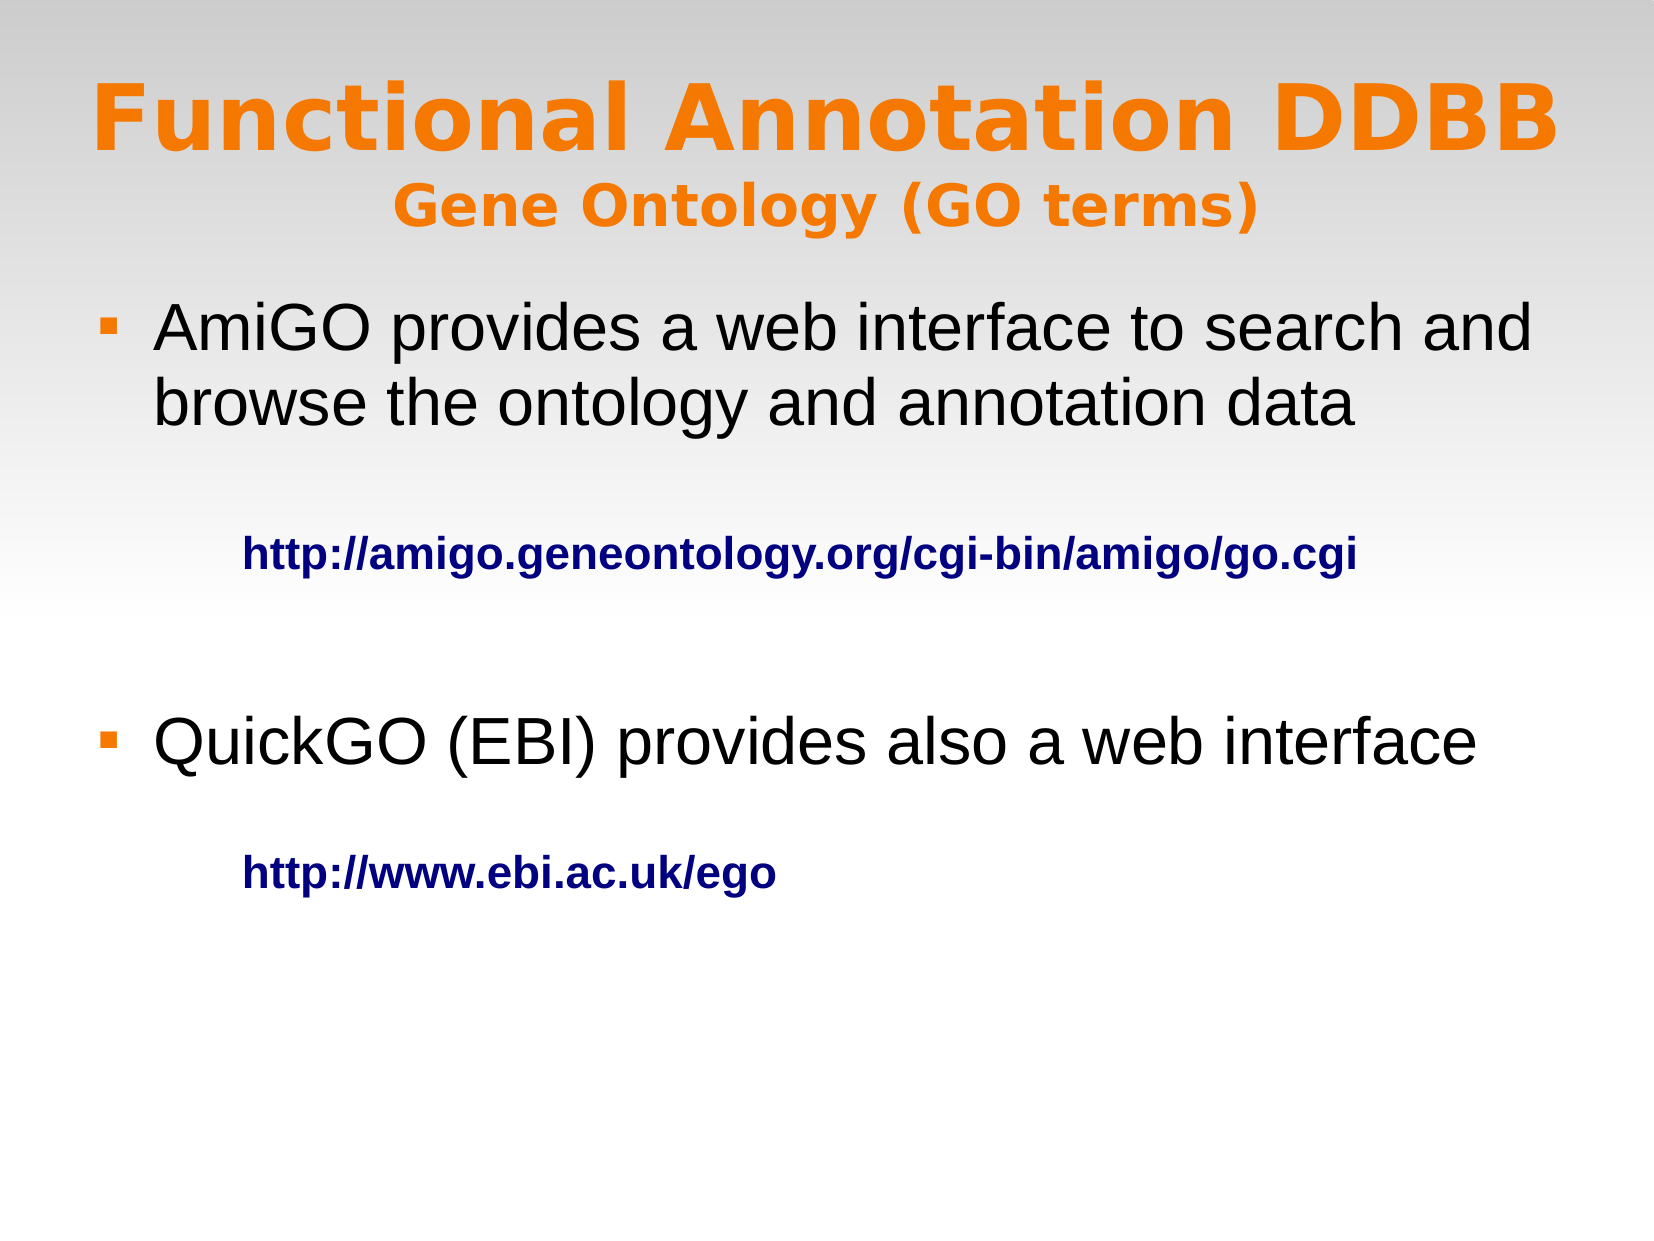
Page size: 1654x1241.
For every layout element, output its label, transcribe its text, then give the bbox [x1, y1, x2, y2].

list QuickGO (EBI) provides also a web interface [82, 703, 1571, 826]
text_box http://amigo.geneontology.org/cgi-bin/amigo/go.cgi [227, 520, 1428, 595]
title Functional Annotation DDBB Gene Ontology (GO terms) [82, 49, 1571, 257]
text_box http://www.ebi.ac.uk/ego [227, 839, 938, 914]
list AmiGO provides a web interface to search and browse the ontology and annotation data [82, 290, 1571, 488]
